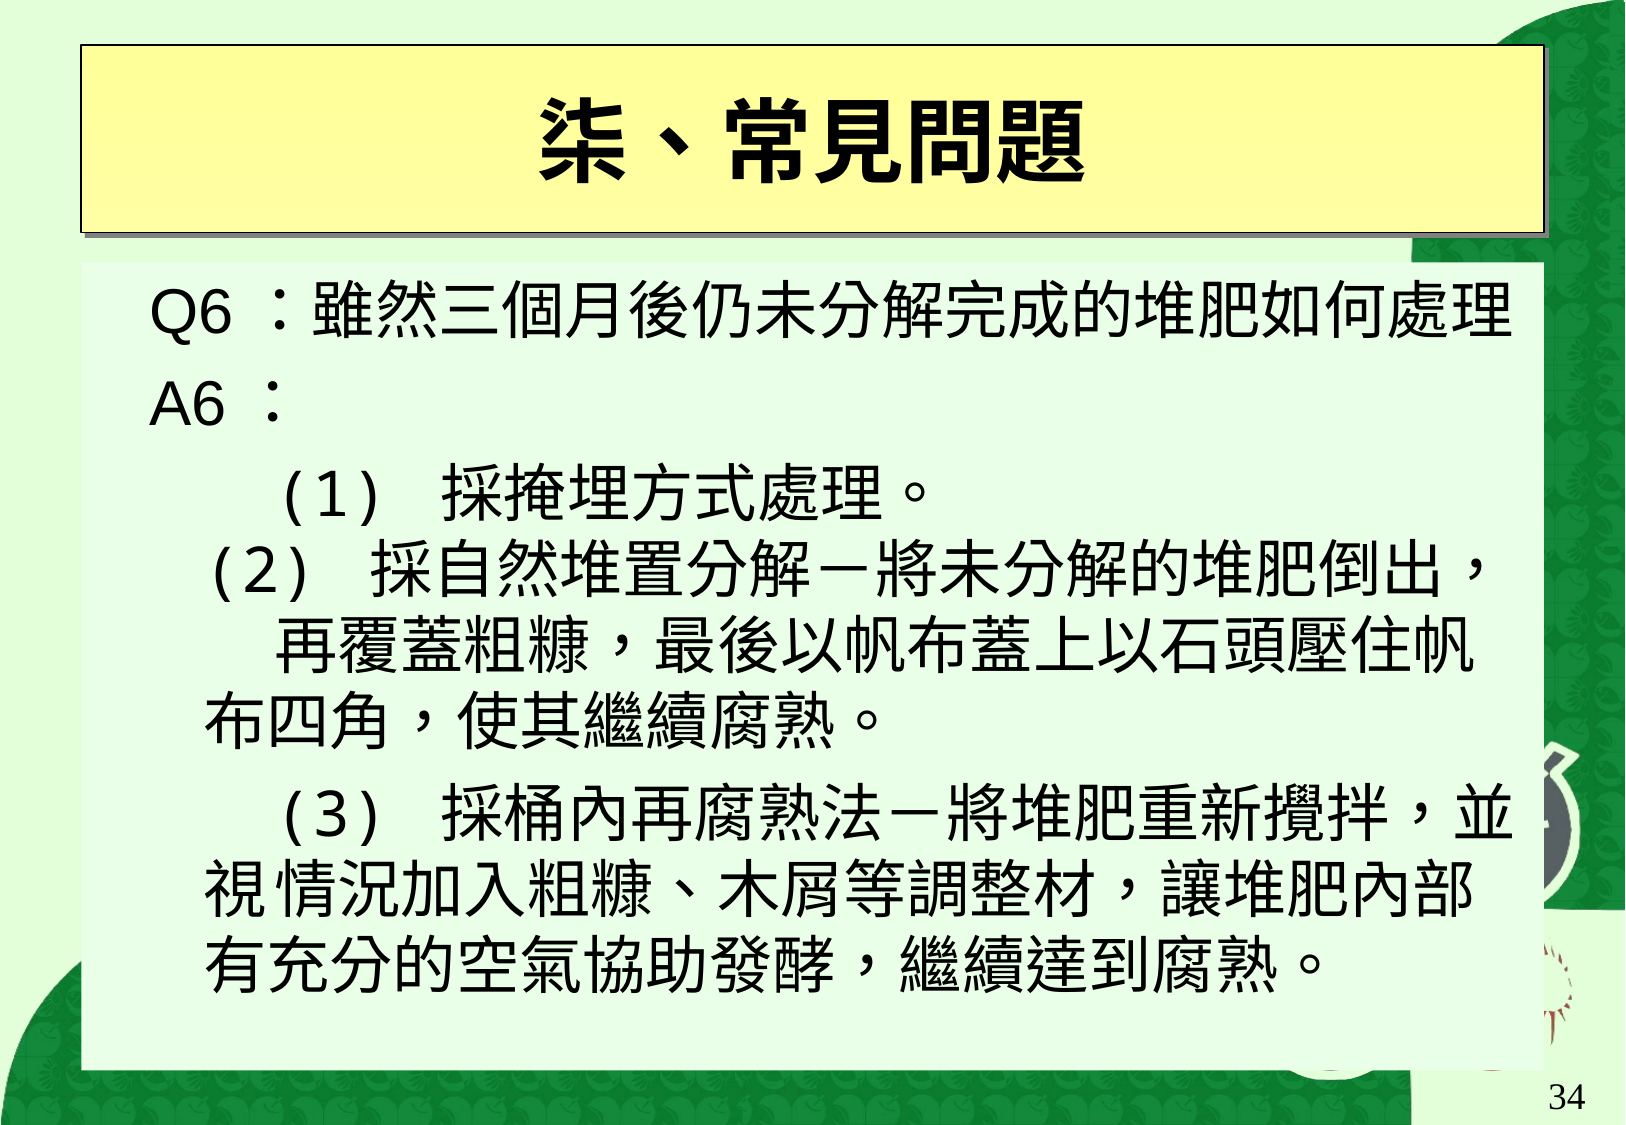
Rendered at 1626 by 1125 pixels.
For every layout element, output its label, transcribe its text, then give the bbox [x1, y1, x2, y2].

list Q6：雖然三個月後仍未分解完成的堆肥如何處理 A6： (1) 採掩埋方式處理。 (2) 採自然堆置分解－將未分解的堆肥倒出， 再覆蓋粗糠，最後以帆布蓋上以石頭壓住帆 布四角，使其繼續腐熟。 (3) 採桶內再腐熟法－將堆肥重新攪拌，並視 情況加入粗糠、木屑等調整材，讓堆肥內部 有充分的空氣協助發酵，繼續達到腐熟。 [81, 262, 1544, 1071]
text_box 34 [1533, 1064, 1625, 1125]
title 柒、常見問題 [81, 45, 1544, 233]
